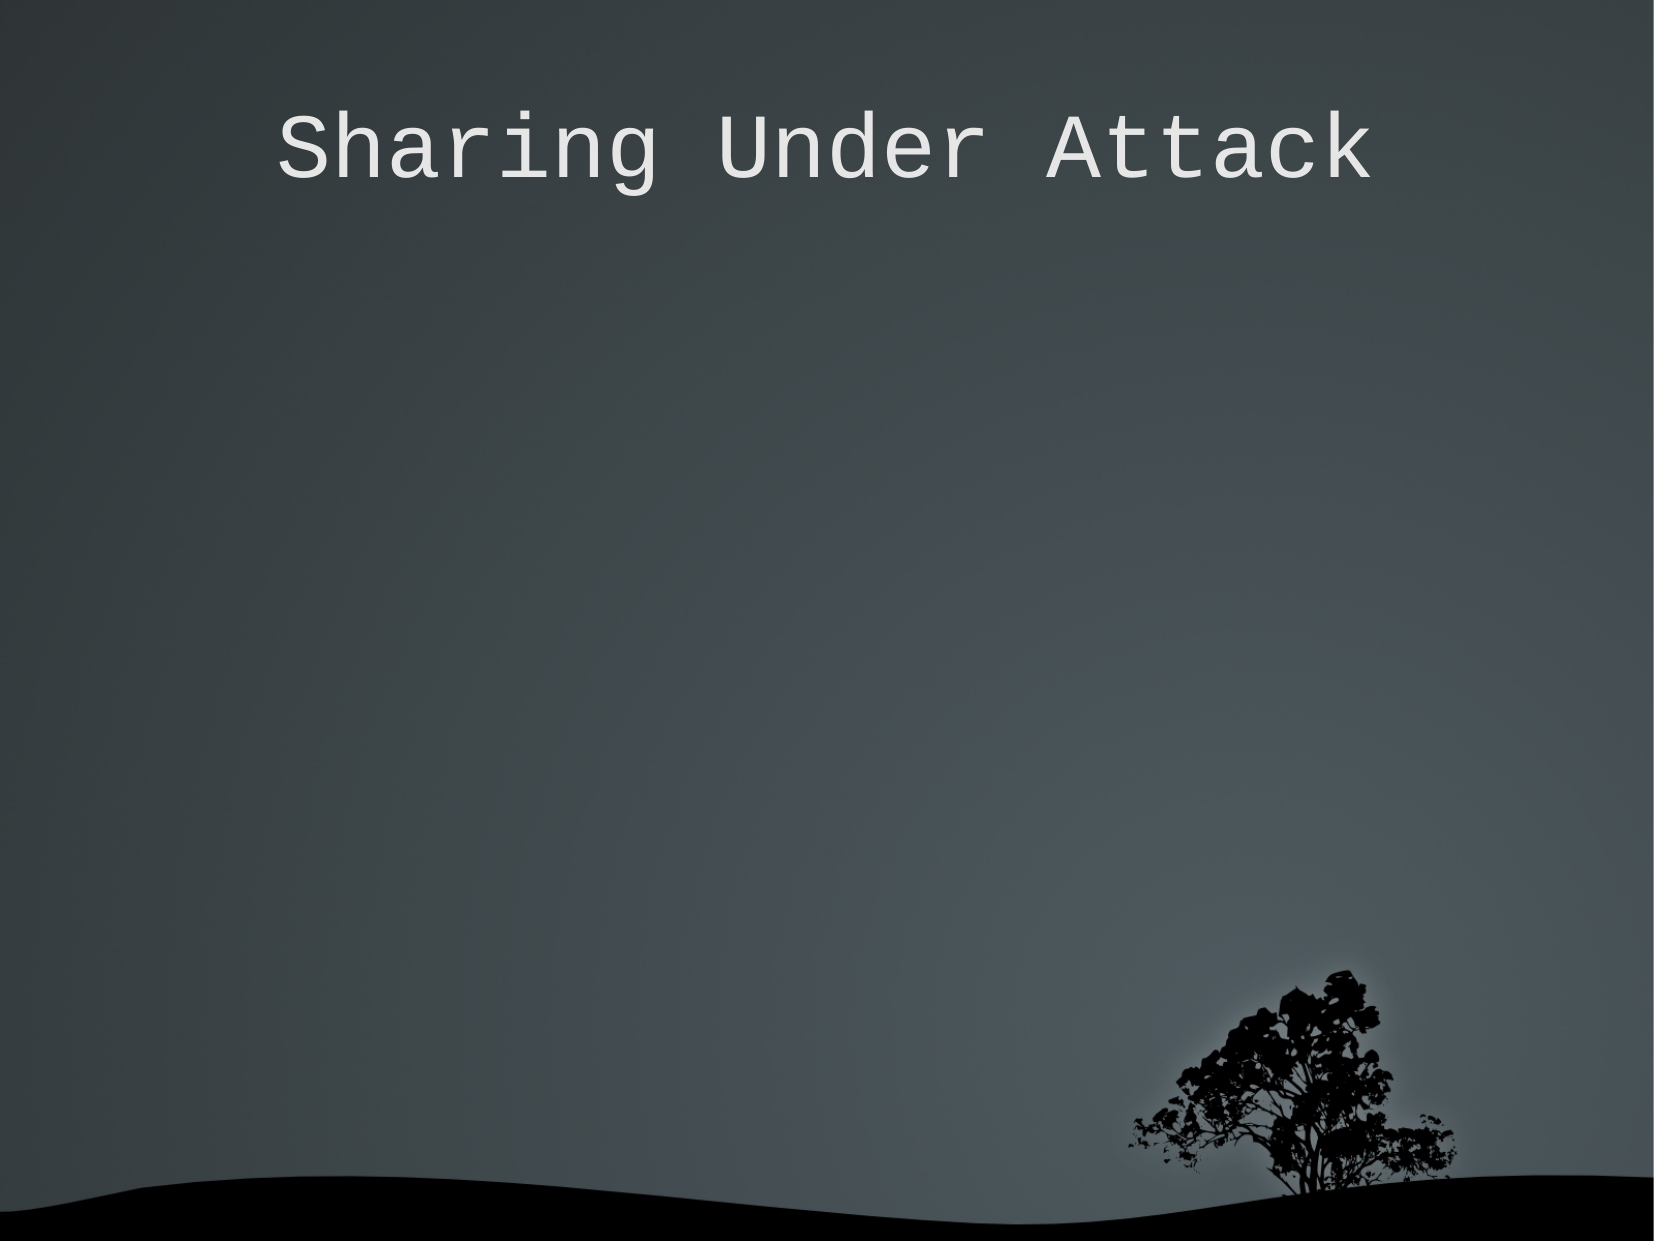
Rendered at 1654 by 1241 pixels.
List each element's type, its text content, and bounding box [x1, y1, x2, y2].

list [82, 290, 1571, 1094]
title Sharing Under Attack [82, 56, 1571, 250]
picture [0, 0, 1654, 1241]
